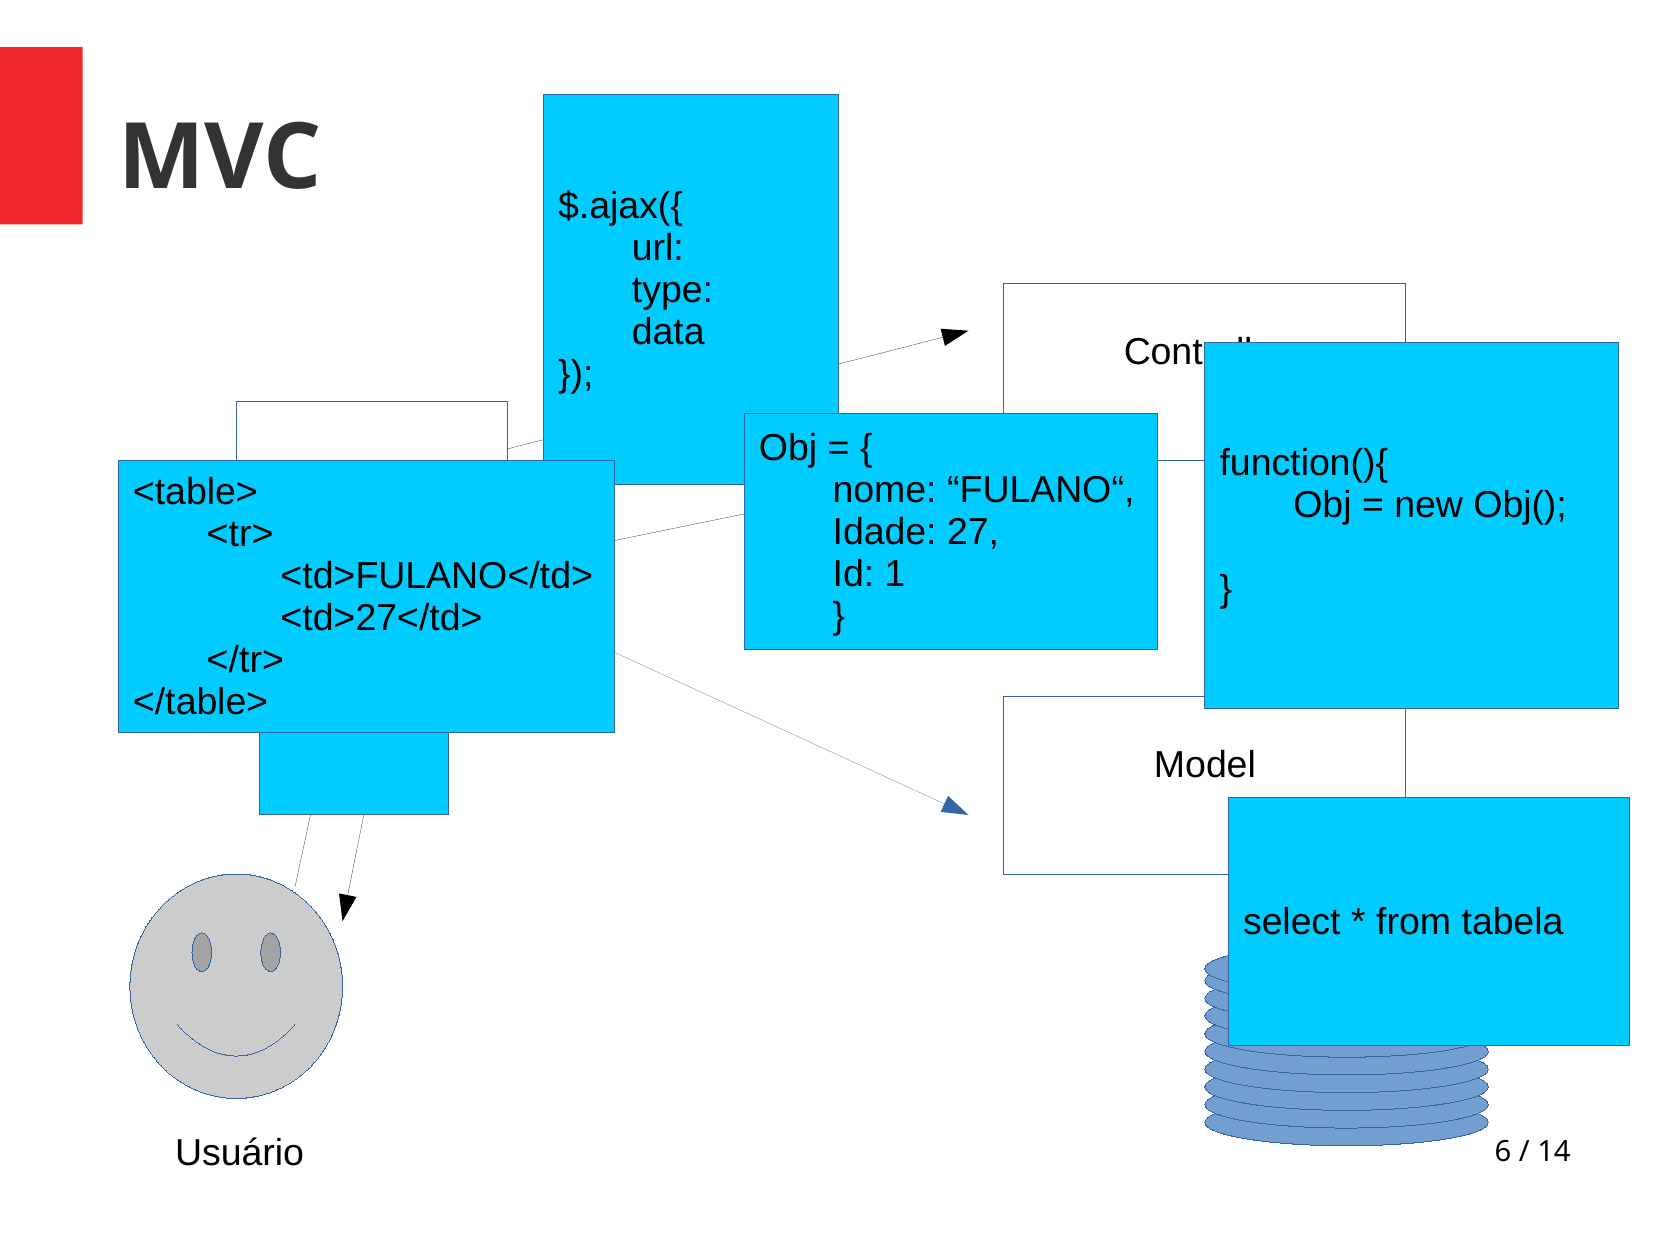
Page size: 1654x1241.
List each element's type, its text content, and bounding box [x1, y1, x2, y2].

text_box Controller [1003, 283, 1406, 461]
text_box [1204, 955, 1489, 1146]
text_box $.ajax({ url: type: data }); [543, 94, 839, 485]
text_box <table> <tr> <td>FULANO</td> <td>27</td> </tr> </table> [118, 460, 615, 733]
text_box [129, 874, 343, 1099]
text_box select * from tabela [1228, 797, 1630, 1046]
text_box Model [1003, 696, 1406, 875]
text_box function(){ Obj = new Obj(); } [1204, 342, 1619, 709]
text_box click [259, 733, 449, 815]
title MVC [118, 45, 1571, 260]
text_box Usuário [160, 1124, 319, 1182]
text_box View [236, 401, 508, 460]
text_box Obj = { nome: “FULANO“, Idade: 27, Id: 1 } [744, 413, 1158, 650]
